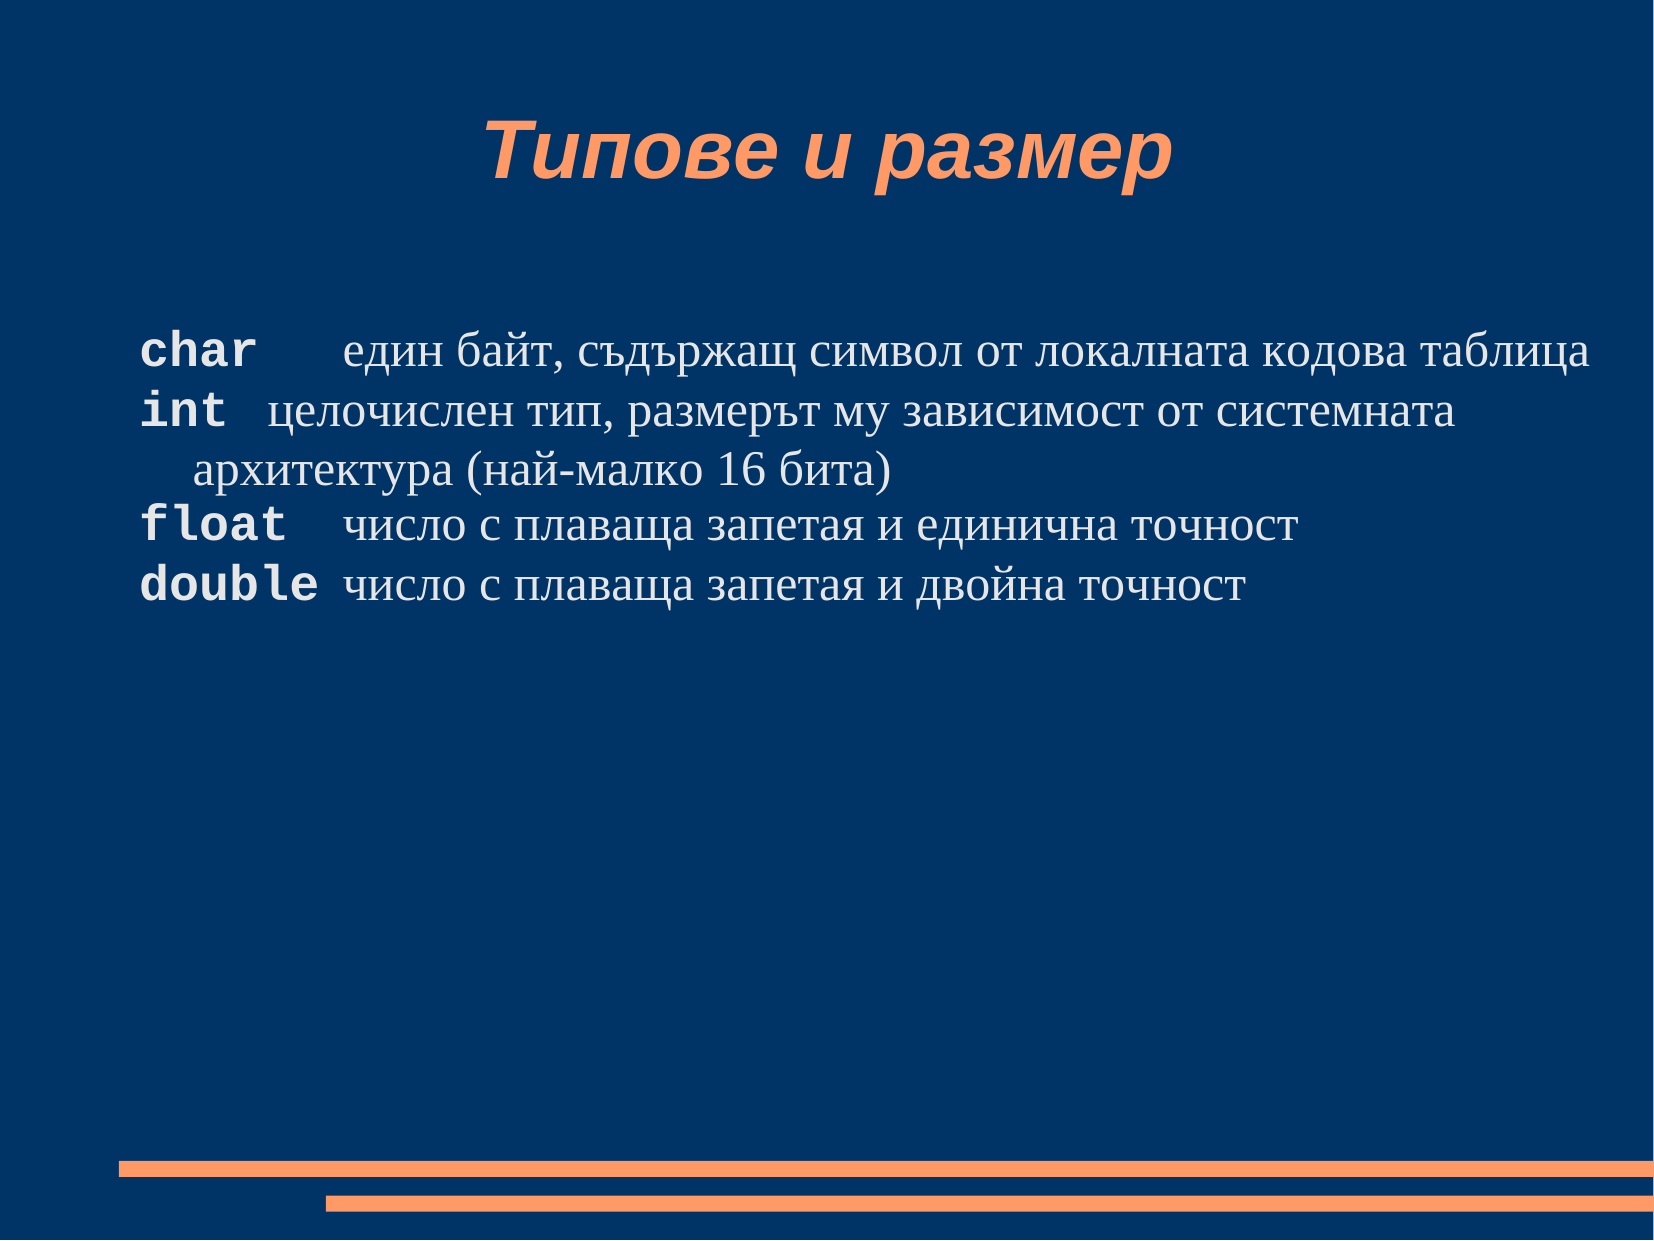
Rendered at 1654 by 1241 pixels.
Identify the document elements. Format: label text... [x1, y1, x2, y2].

title Типове и размер [121, 46, 1534, 254]
list char един байт, съдържащ символ от локалната кодова таблица int целочислен тип, размерът му зависимост от системната архитектура (най-малко 16 бита) float число с плаваща запетая и единична точност double число с плаваща запетая и двойна точност [121, 322, 1625, 1118]
